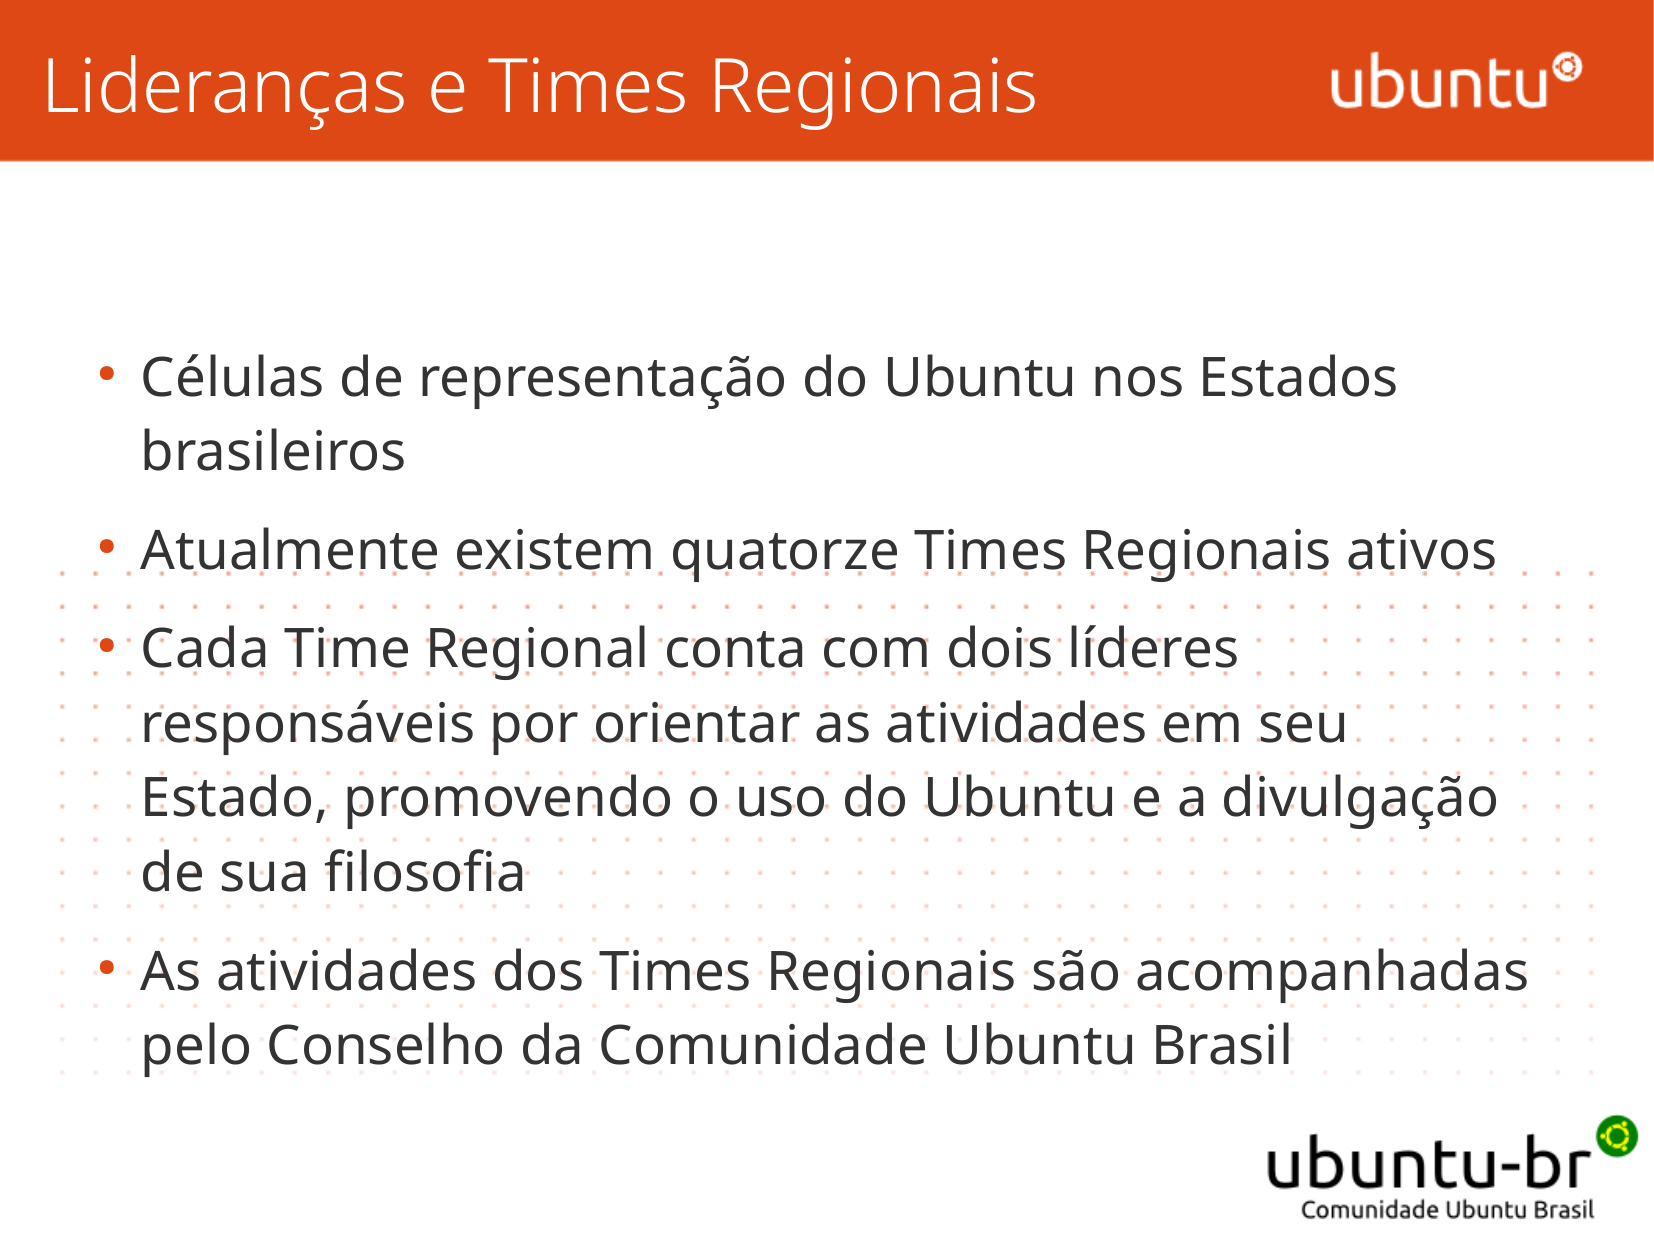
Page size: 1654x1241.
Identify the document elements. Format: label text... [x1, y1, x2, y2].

picture [0, 0, 1654, 1241]
title Lideranças e Times Regionais [41, 31, 1300, 136]
list Células de representação do Ubuntu nos Estados brasileiros Atualmente existem quatorze Times Regionais ativos Cada Time Regional conta com dois líderes responsáveis por orientar as atividades em seu Estado, promovendo o uso do Ubuntu e a divulgação de sua filosofia As atividades dos Times Regionais são acompanhadas pelo Conselho da Comunidade Ubuntu Brasil [82, 337, 1538, 1111]
